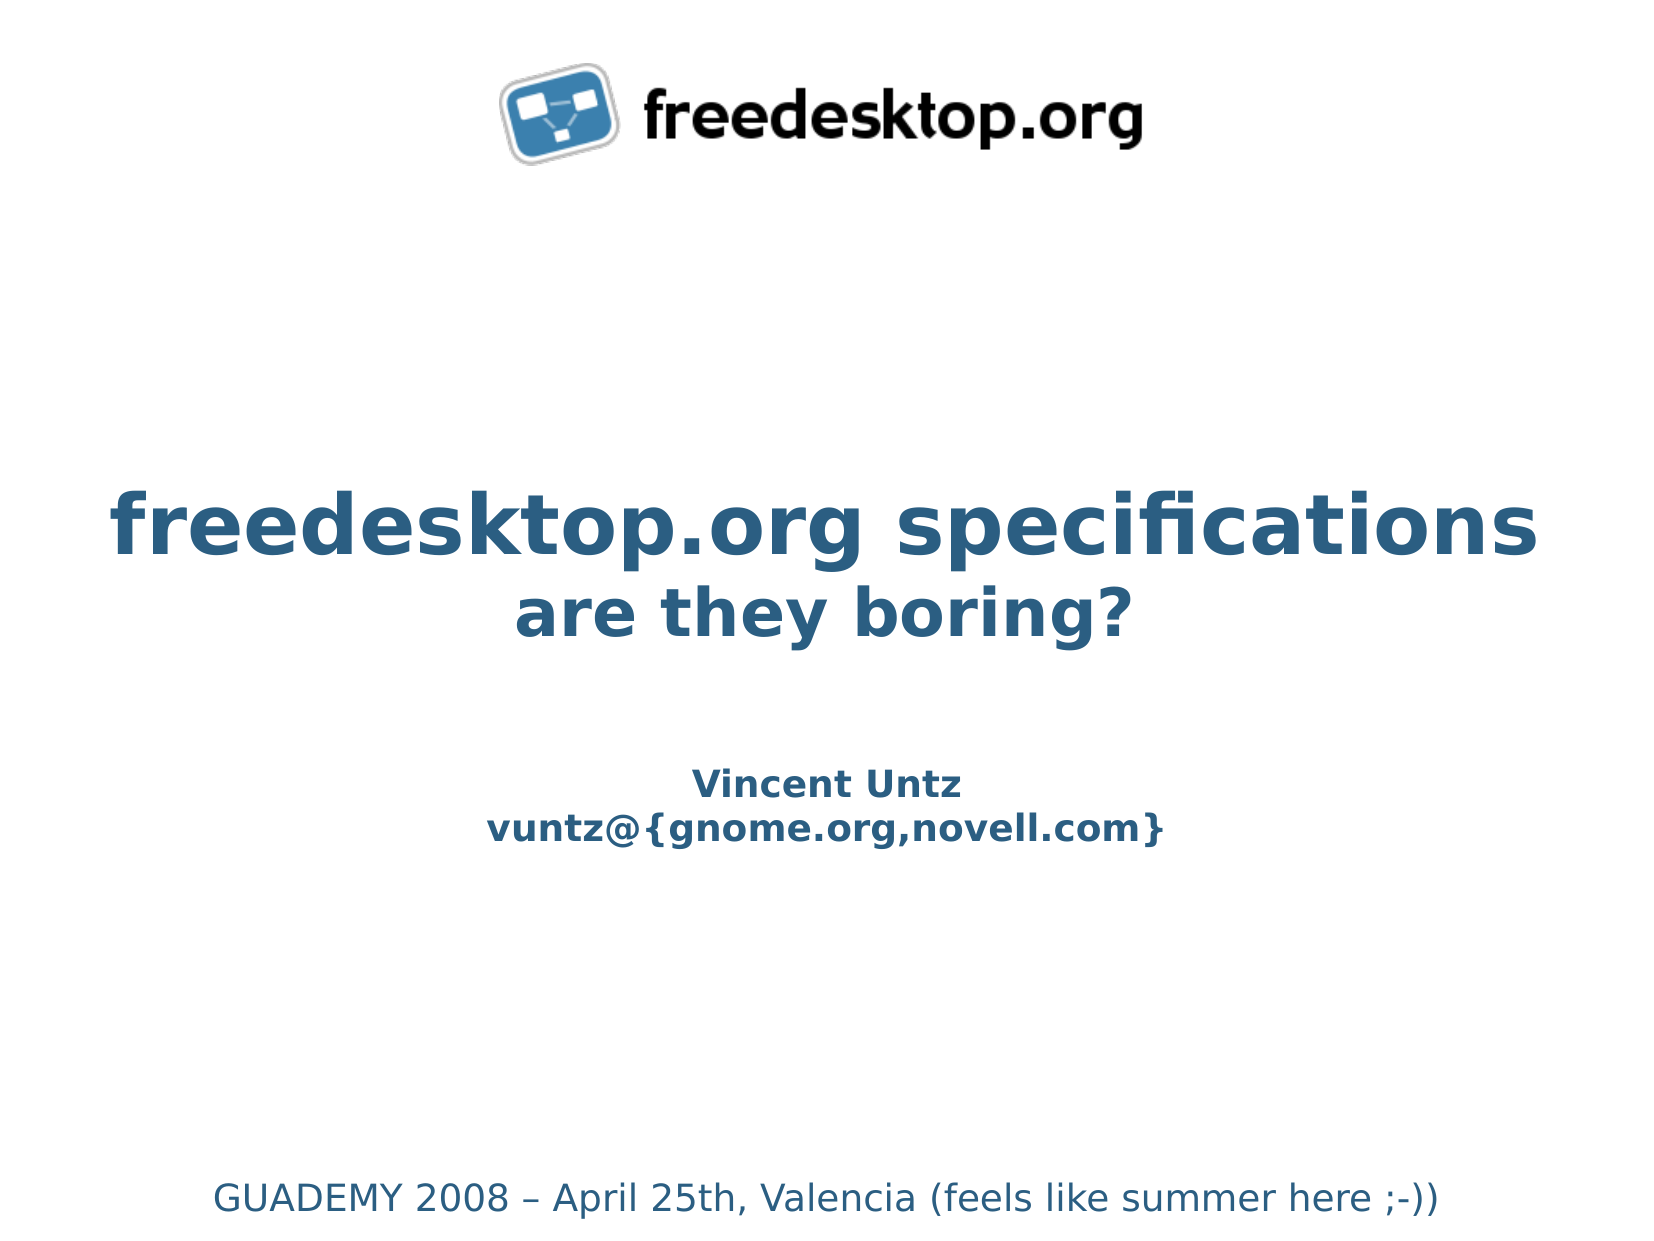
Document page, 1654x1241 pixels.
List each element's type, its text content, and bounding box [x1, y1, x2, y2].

text_box GUADEMY 2008 – April 25th, Valencia (feels like summer here ;-)) [198, 1169, 1456, 1228]
text_box Vincent Untz vuntz@{gnome.org,novell.com} [471, 755, 1182, 858]
picture [499, 63, 1153, 172]
text_box freedesktop.org specifications are they boring? [95, 470, 1559, 660]
